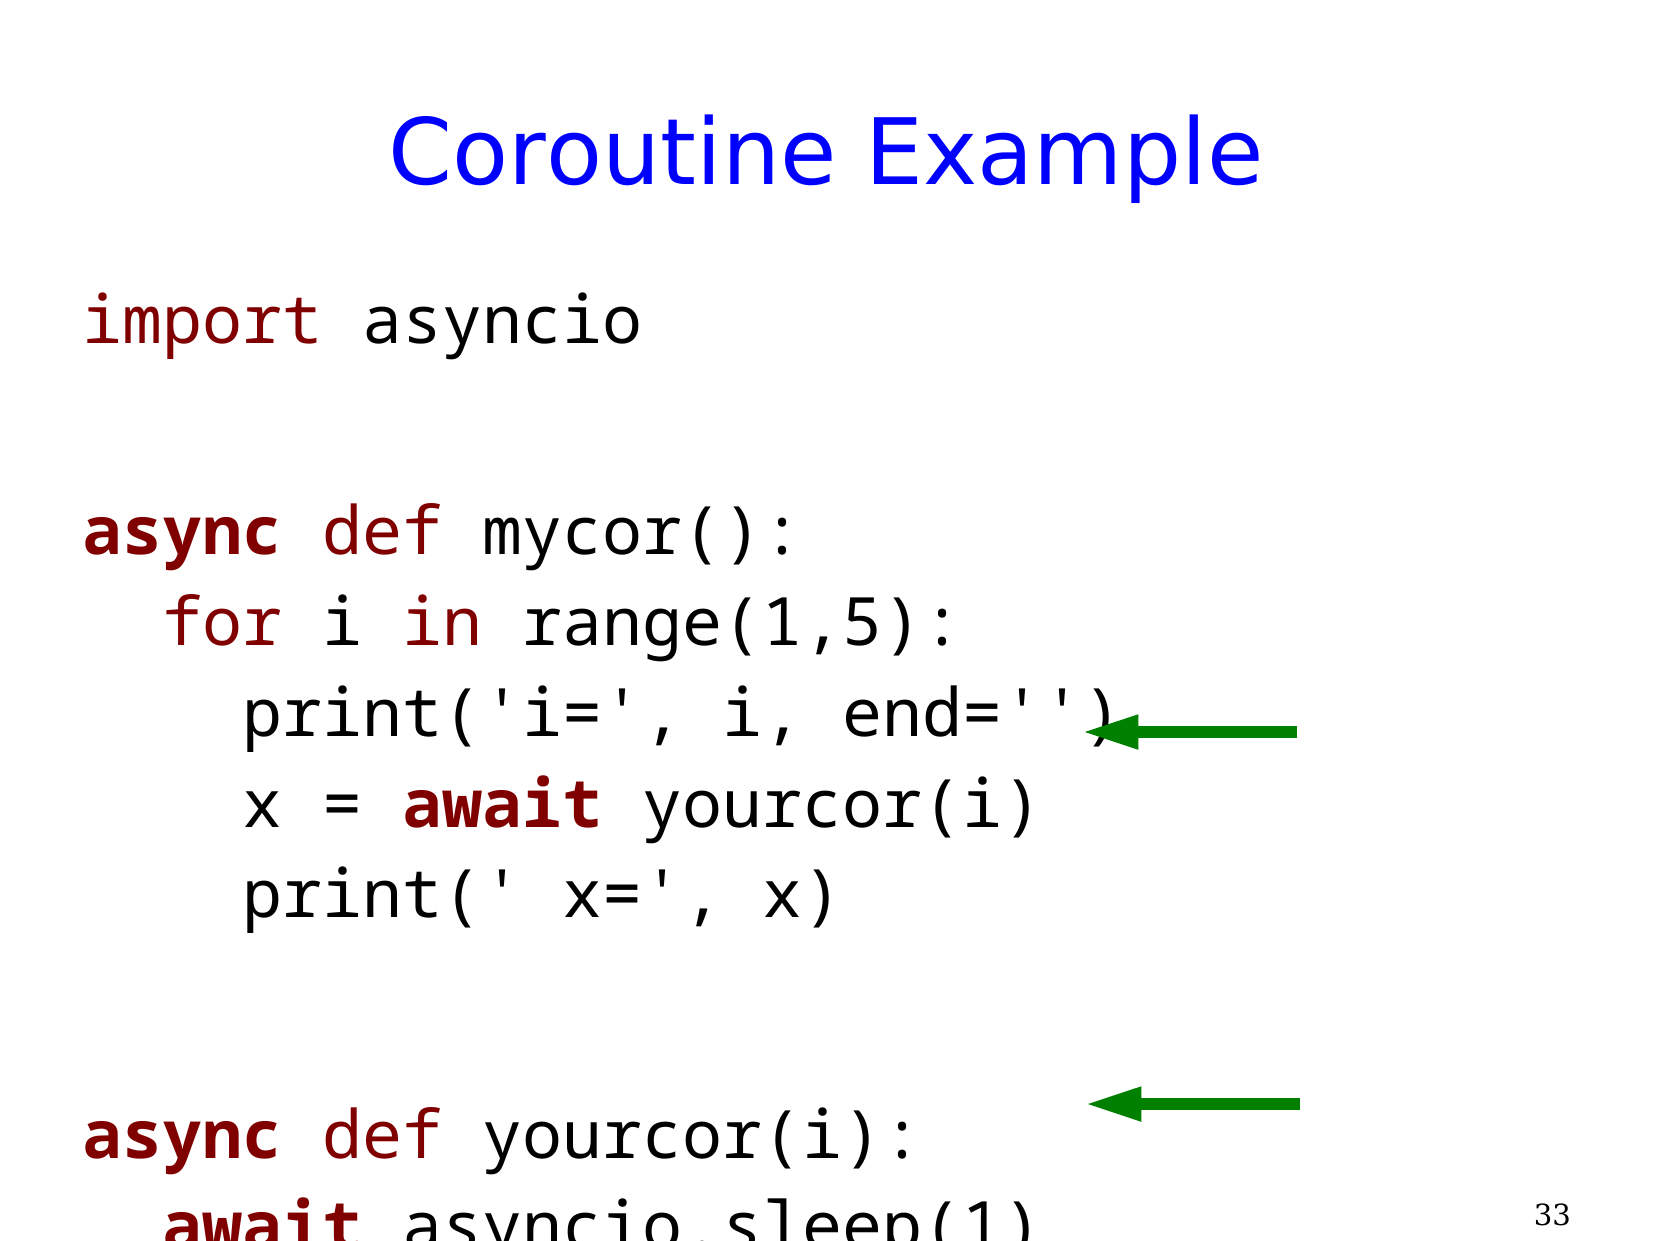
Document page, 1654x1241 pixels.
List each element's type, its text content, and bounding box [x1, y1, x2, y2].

list import asyncio async def mycor(): for i in range(1,5): print('i=', i, end='') x = await yourcor(i) print(' x=', x) async def yourcor(i): await asyncio.sleep(1) return i**2 [82, 272, 1571, 1221]
title Coroutine Example [82, 49, 1571, 257]
